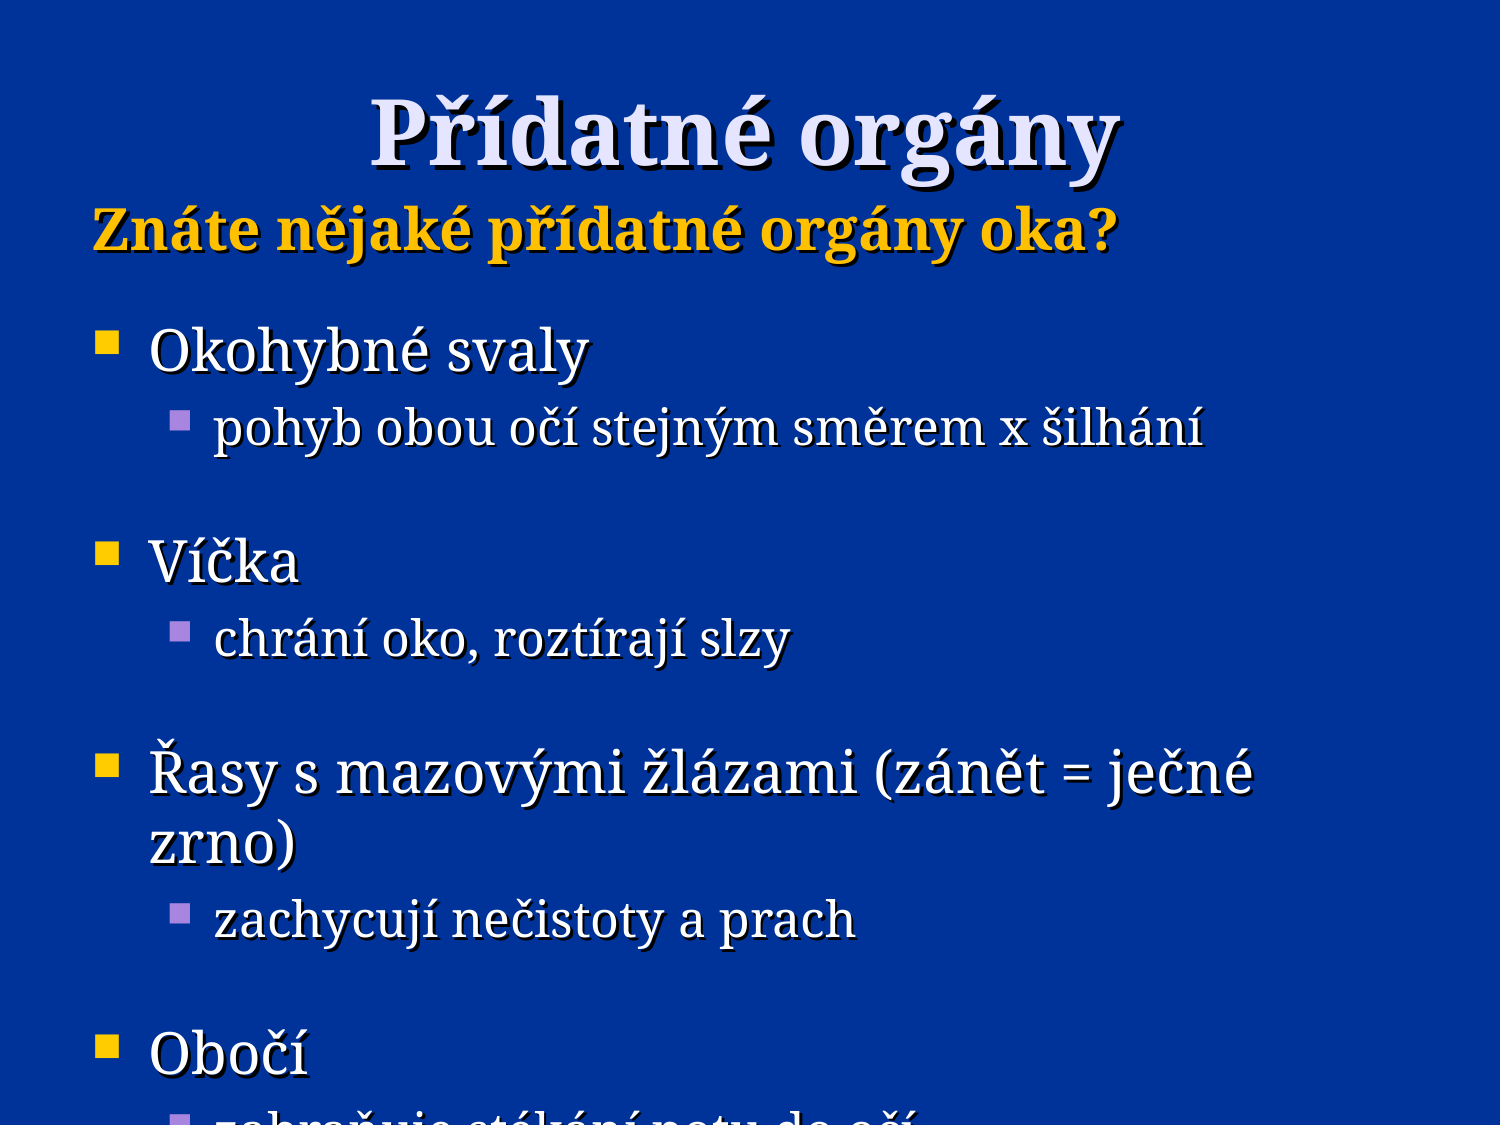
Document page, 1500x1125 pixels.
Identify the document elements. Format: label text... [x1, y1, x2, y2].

list Znáte nějaké přídatné orgány oka? Okohybné svaly pohyb obou očí stejným směrem x šilhání Víčka chrání oko, roztírají slzy Řasy s mazovými žlázami (zánět = ječné zrno) zachycují nečistoty a prach Obočí zabraňuje stékání potu do očí [76, 184, 1427, 1125]
title Přídatné orgány [70, 35, 1421, 223]
